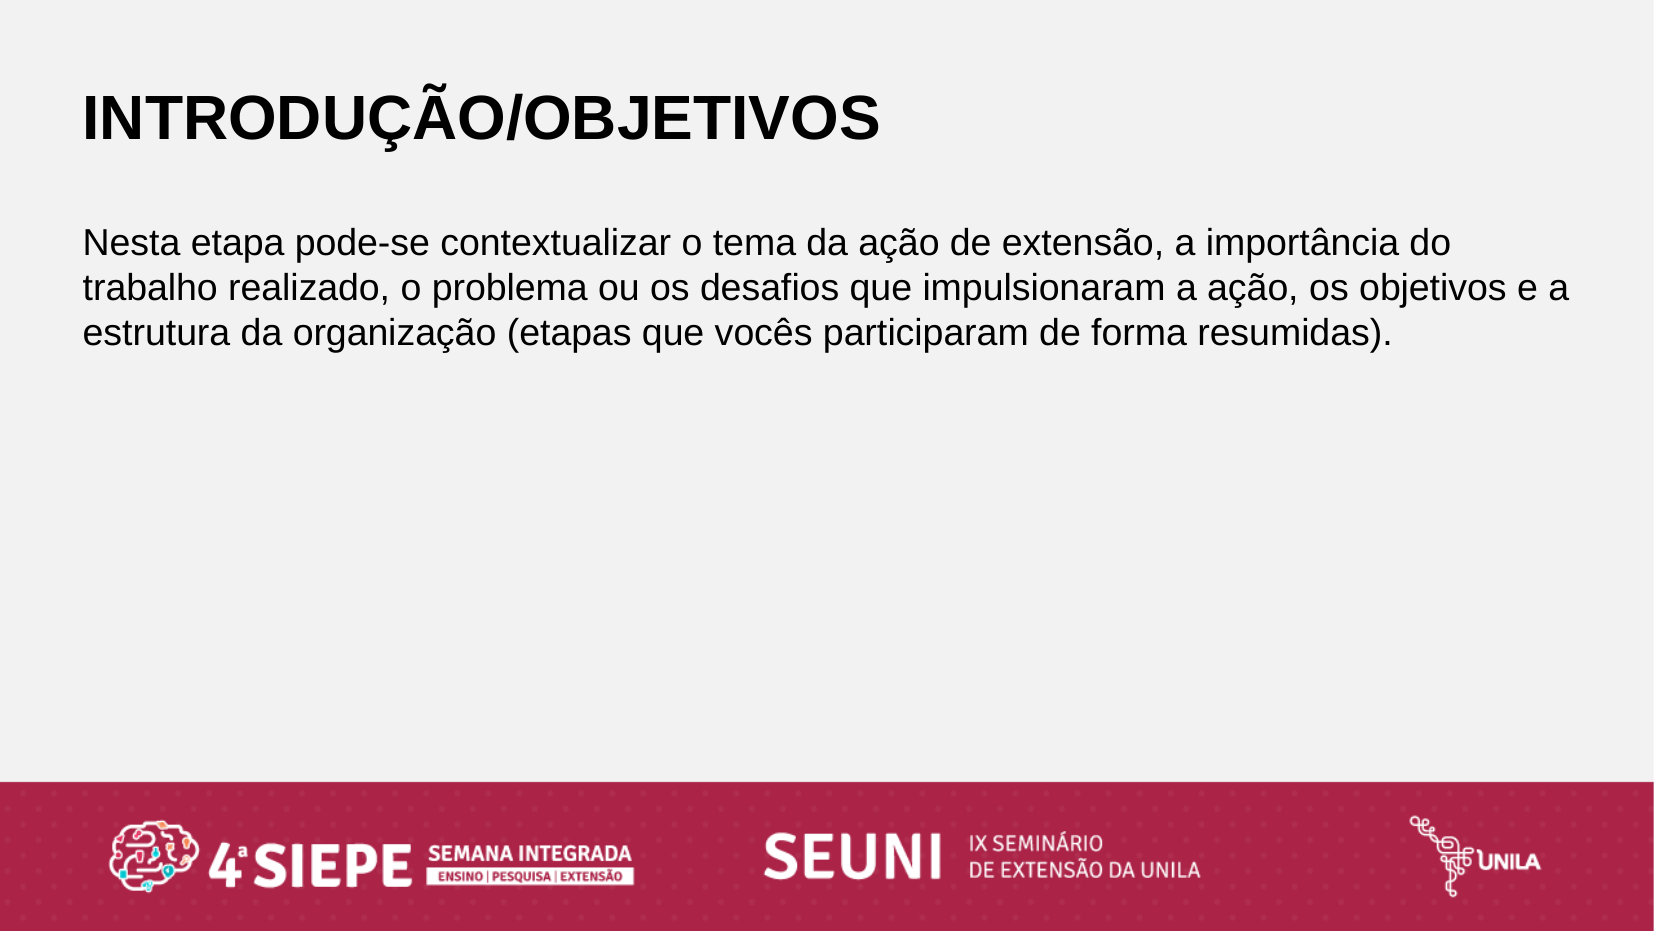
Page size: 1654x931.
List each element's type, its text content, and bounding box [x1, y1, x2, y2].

title INTRODUÇÃO/OBJETIVOS [82, 37, 1571, 193]
list Nesta etapa pode-se contextualizar o tema da ação de extensão, a importância do trabalho realizado, o problema ou os desafios que impulsionaram a ação, os objetivos e a estrutura da organização (etapas que vocês participaram de forma resumidas). [82, 217, 1571, 757]
picture [0, 0, 1654, 931]
